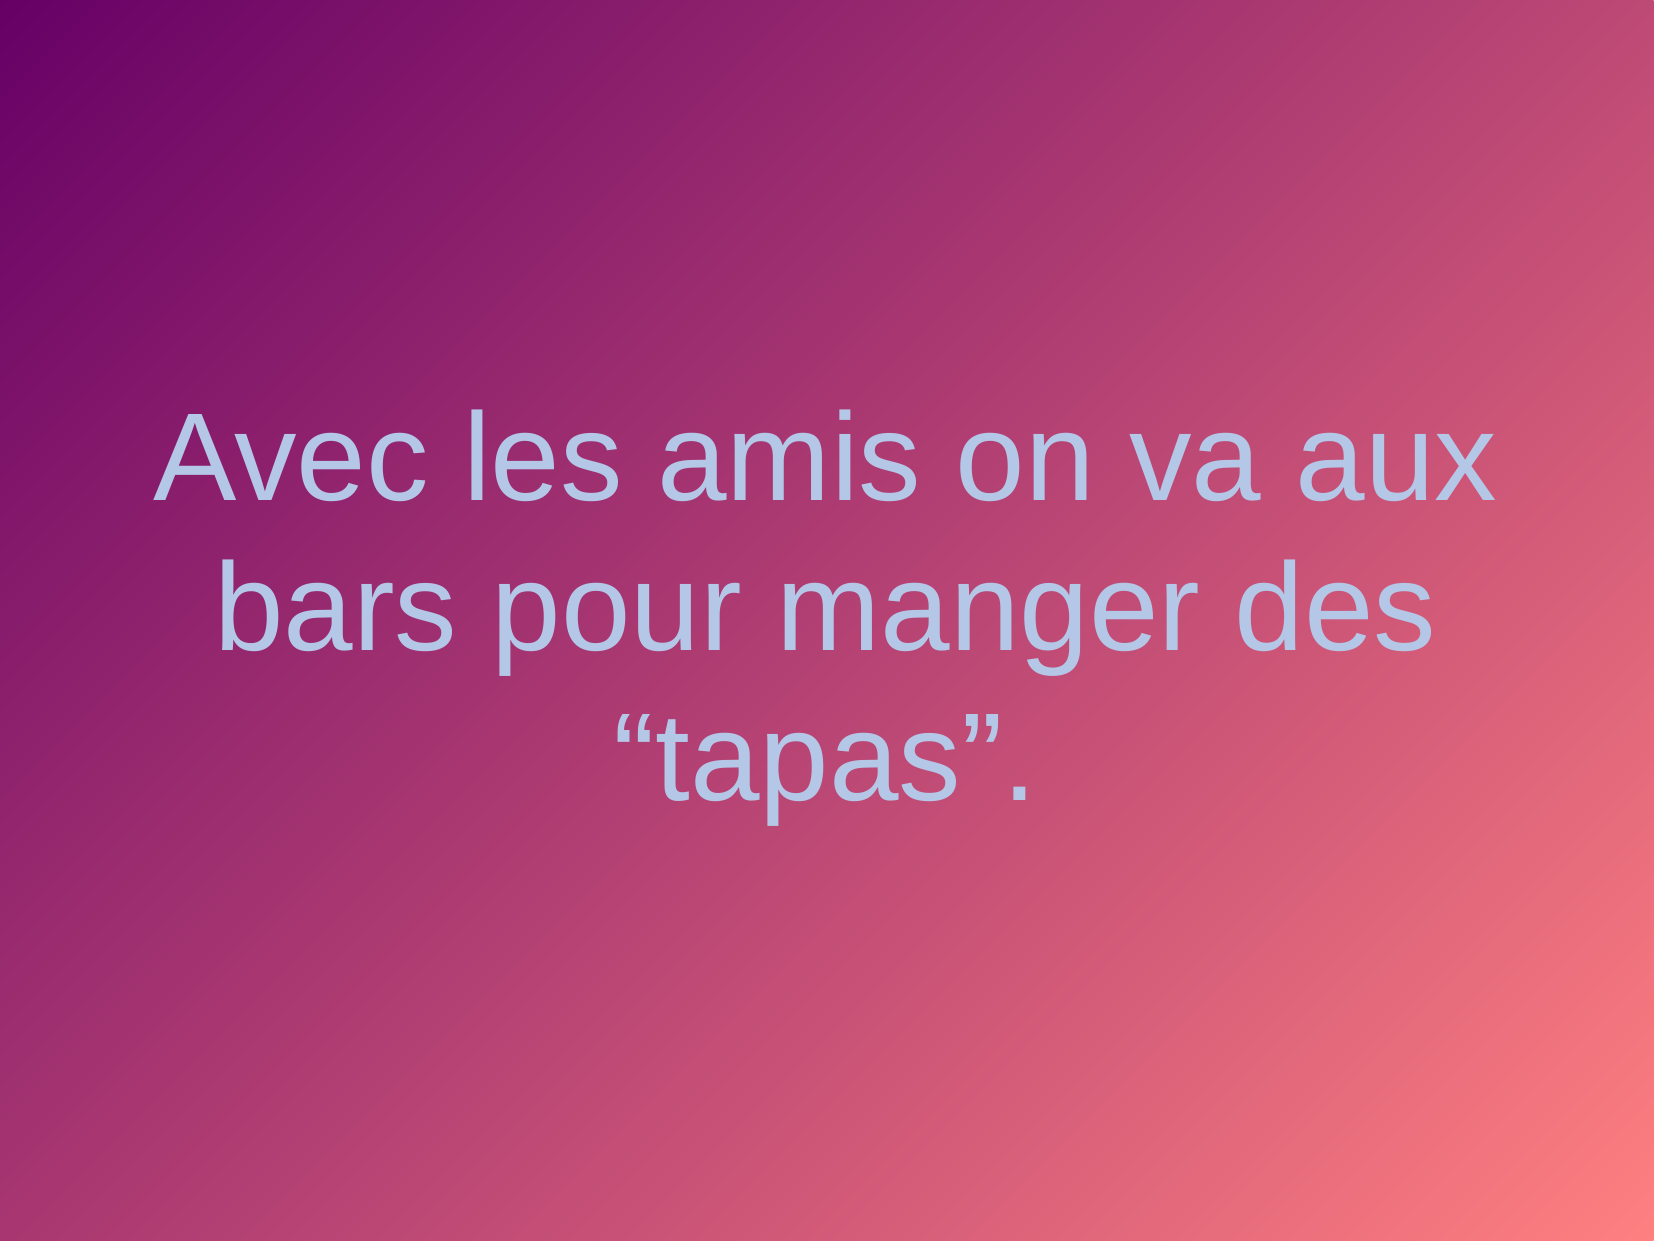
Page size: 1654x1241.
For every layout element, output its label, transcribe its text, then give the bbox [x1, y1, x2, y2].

title Avec les amis on va aux bars pour manger des “tapas”. [112, 309, 1540, 826]
